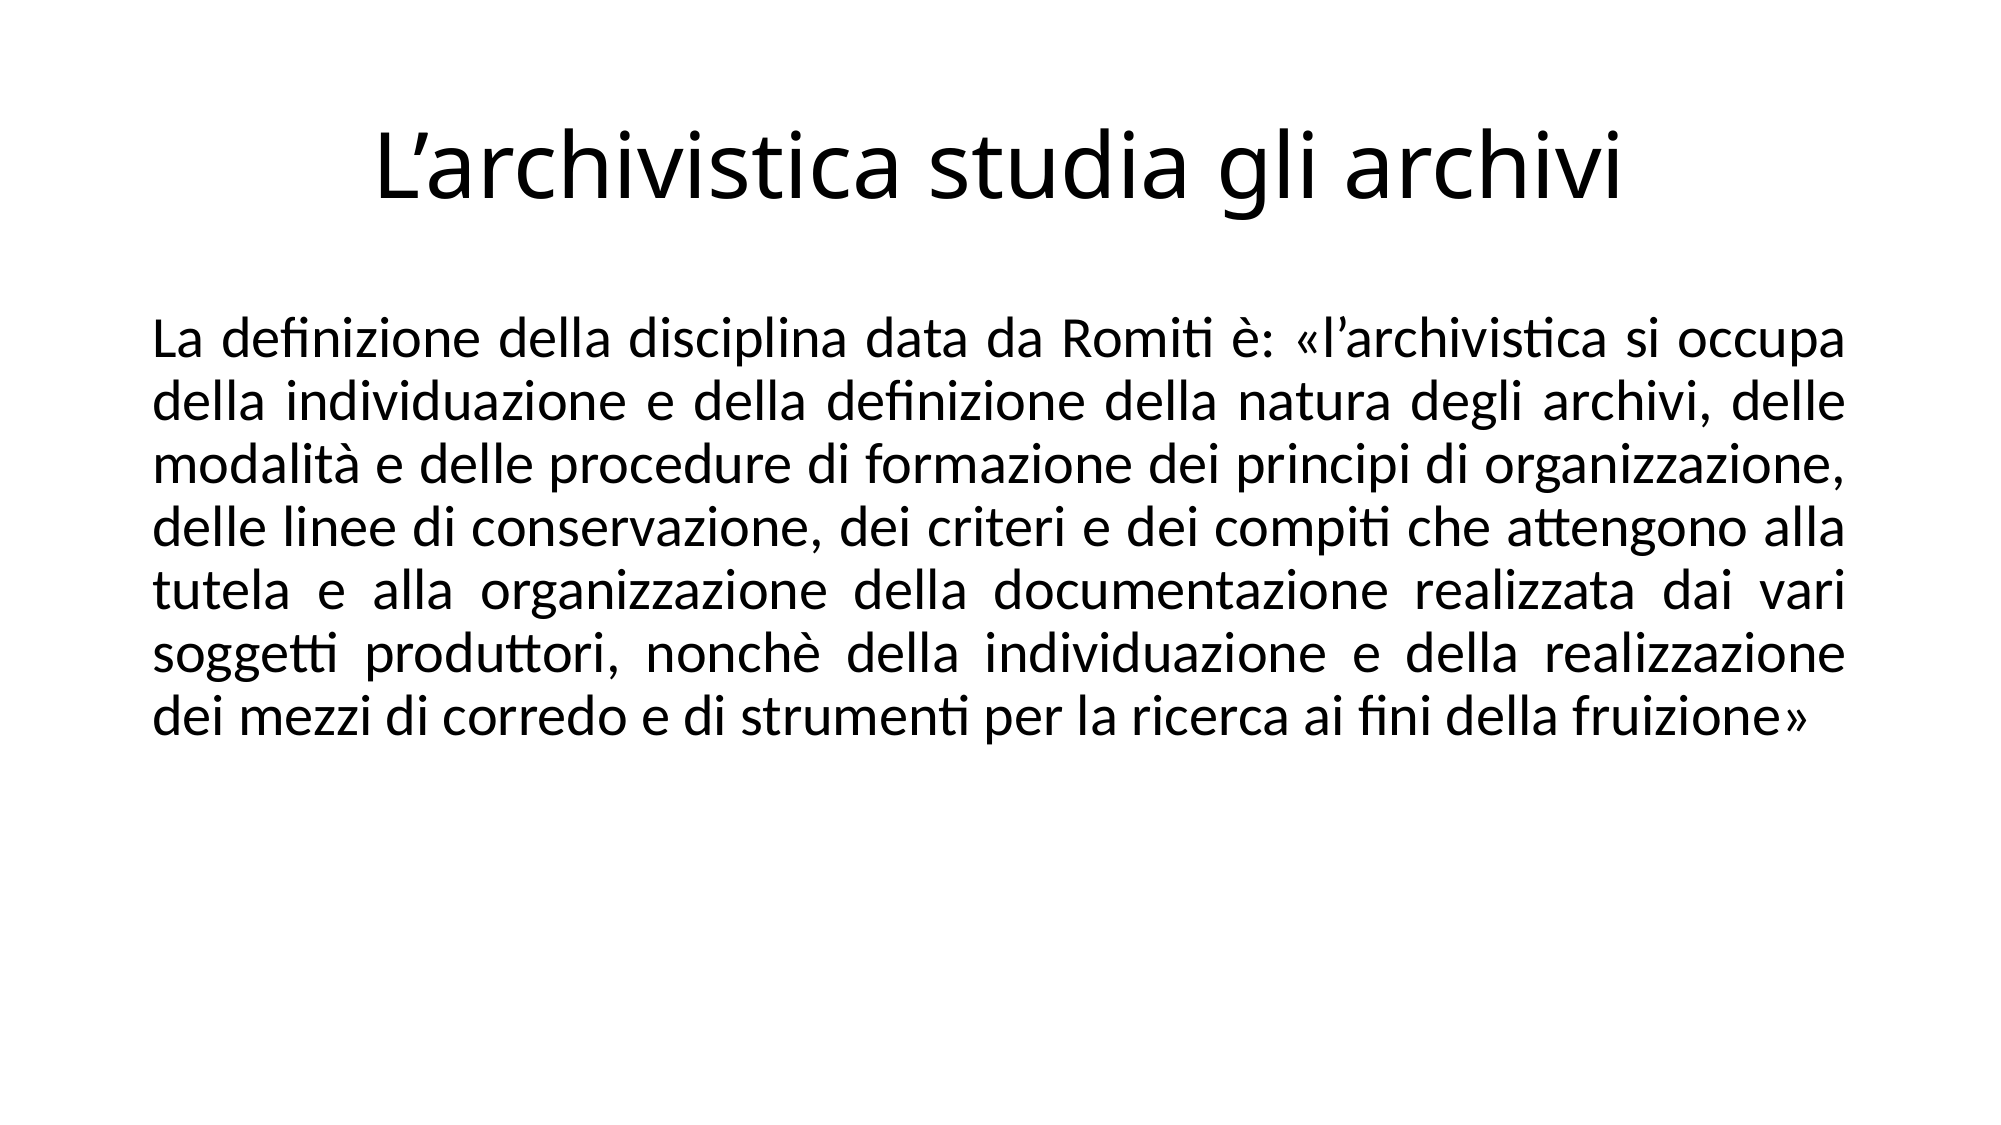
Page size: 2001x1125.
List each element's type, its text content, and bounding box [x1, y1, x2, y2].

title L’archivistica studia gli archivi [137, 59, 1863, 278]
list La definizione della disciplina data da Romiti è: «l’archivistica si occupa della individuazione e della definizione della natura degli archivi, delle modalità e delle procedure di formazione dei principi di organizzazione, delle linee di conservazione, dei criteri e dei compiti che attengono alla tutela e alla organizzazione della documentazione realizzata dai vari soggetti produttori, nonchè della individuazione e della realizzazione dei mezzi di corredo e di strumenti per la ricerca ai fini della fruizione» [137, 299, 1863, 1014]
